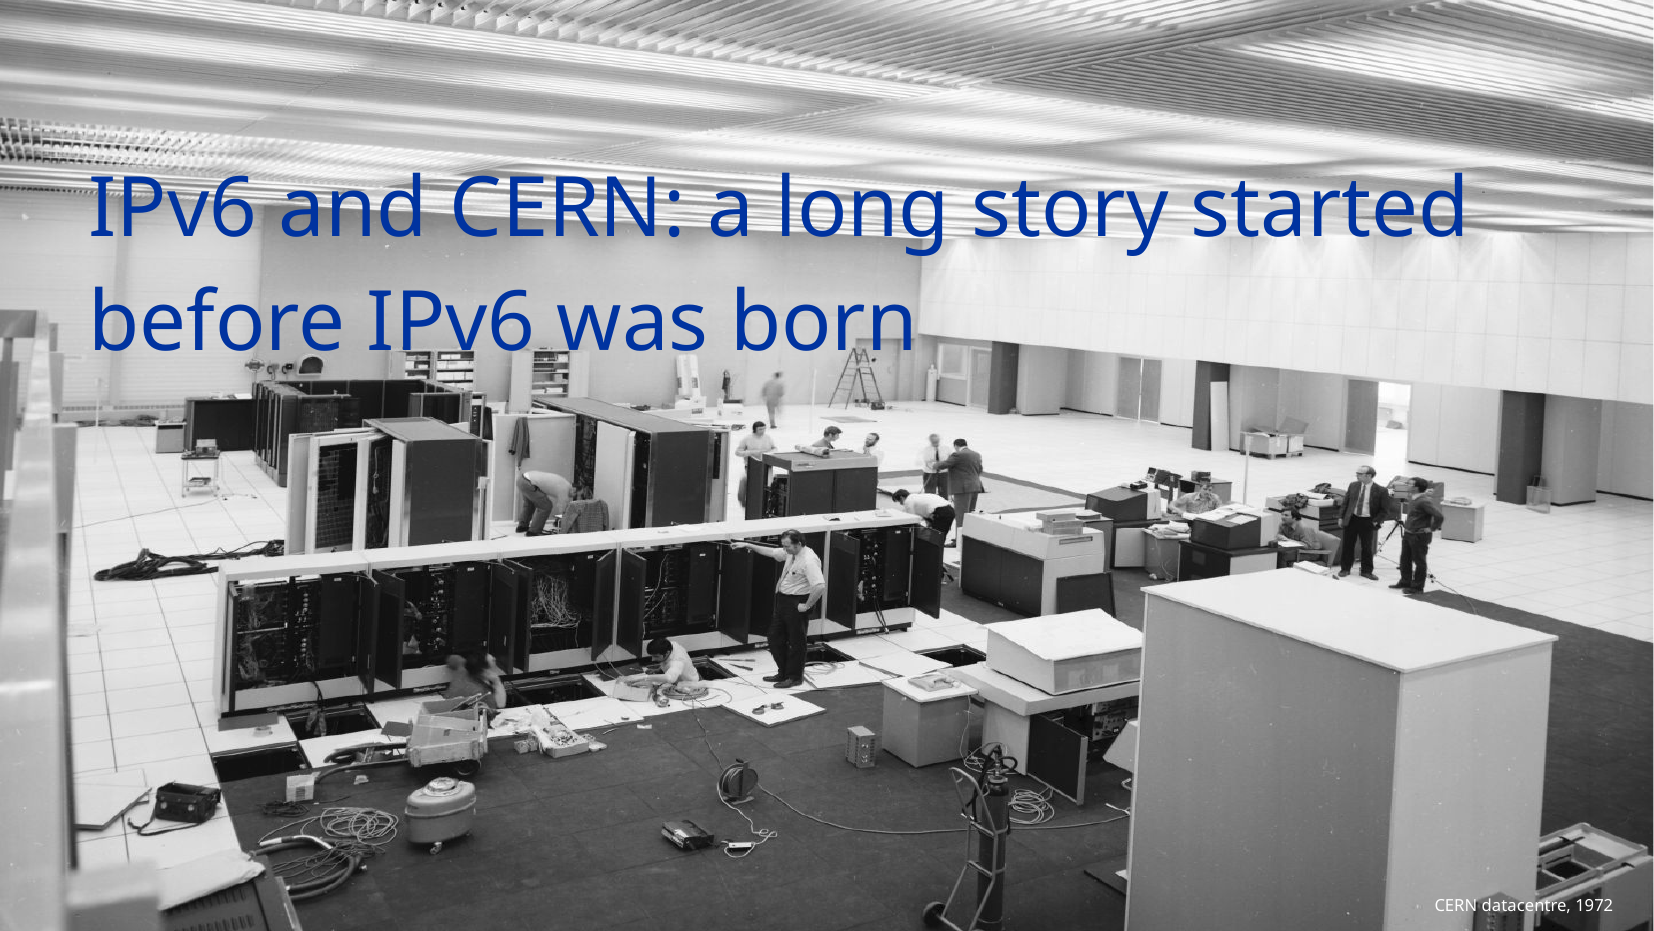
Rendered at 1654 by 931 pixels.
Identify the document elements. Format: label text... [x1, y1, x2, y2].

text_box CERN datacentre, 1972 [1358, 885, 1629, 922]
picture [0, 0, 1654, 931]
title IPv6 and CERN: a long story started before IPv6 was born [88, 147, 1577, 358]
